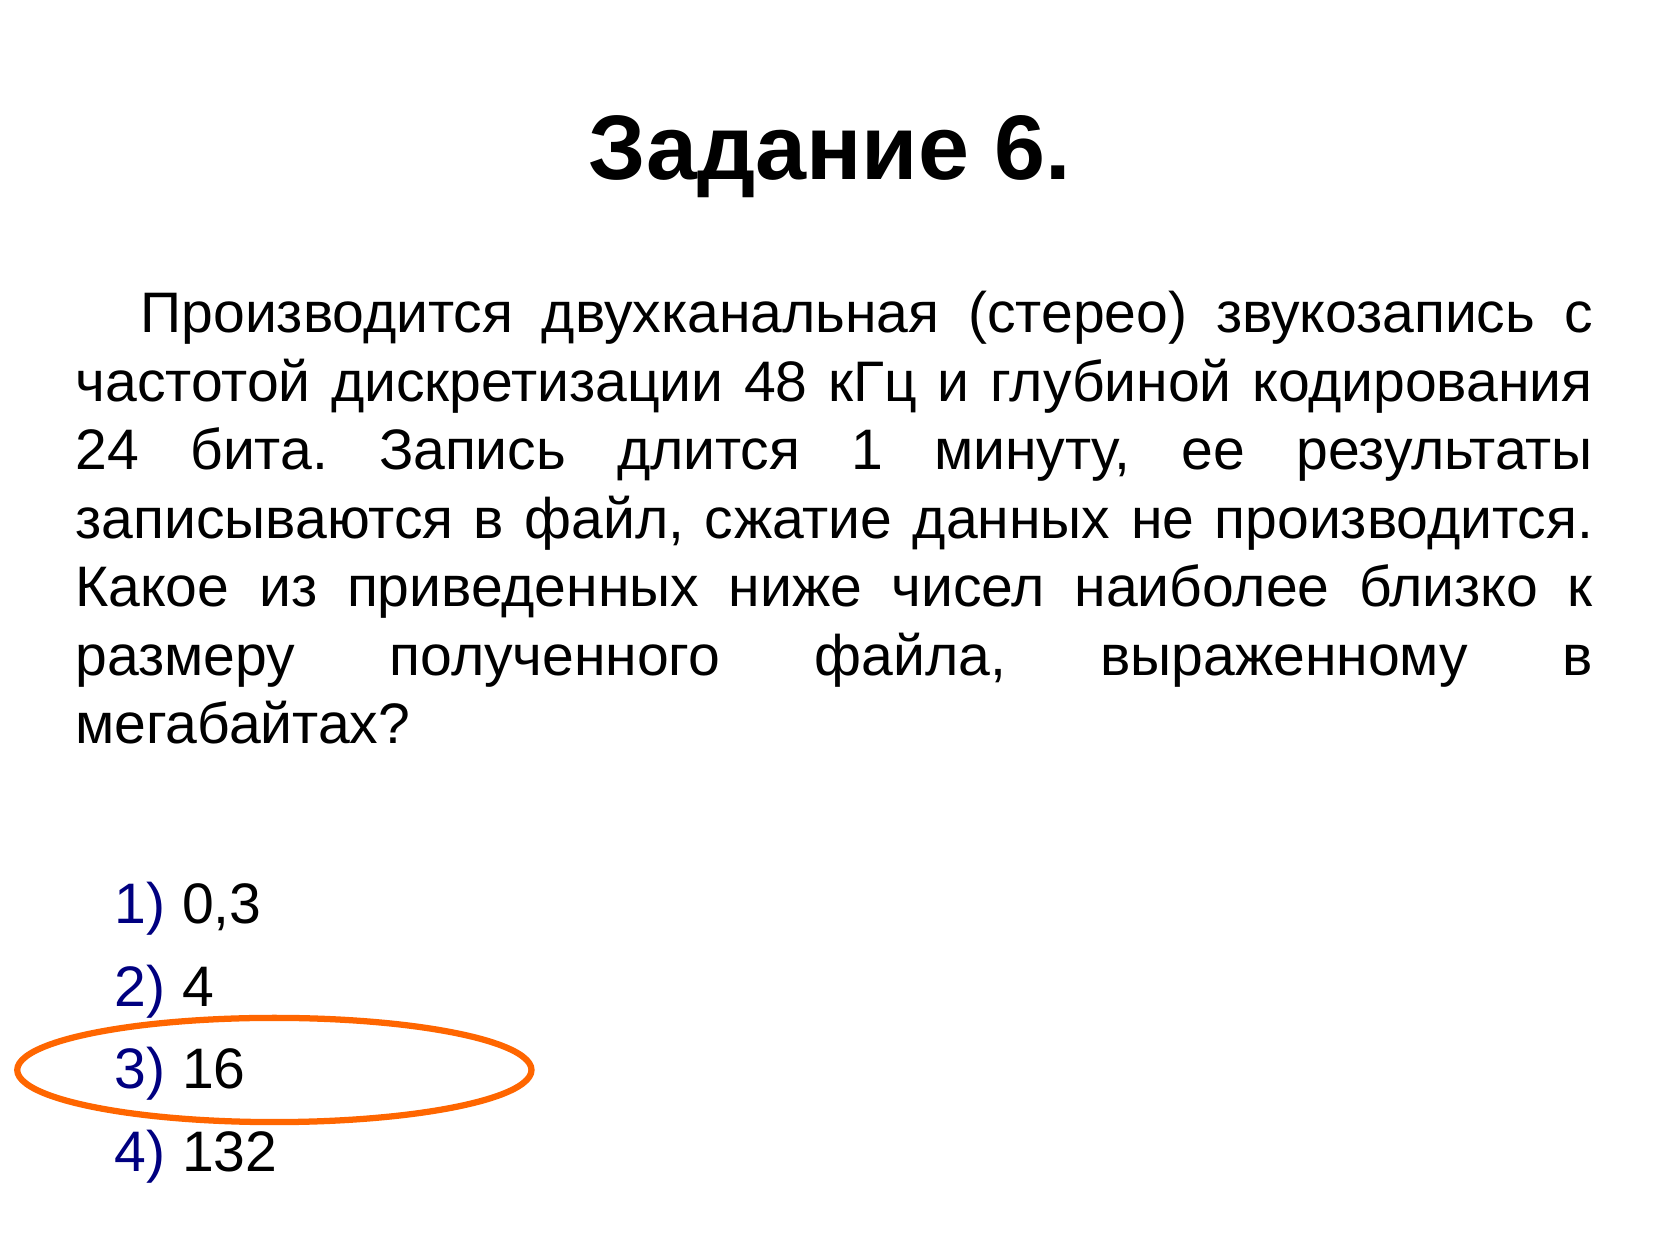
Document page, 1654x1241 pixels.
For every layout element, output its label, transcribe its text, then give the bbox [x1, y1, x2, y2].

list Производится двухканальная (стерео) звукозапись с частотой дискретизации 48 кГц и глубиной кодирования 24 бита. Запись длится 1 минуту, ее результаты записываются в файл, сжатие данных не производится. Какое из приведенных ниже чисел наиболее близко к размеру полученного файла, выраженному в мегабайтах? 0,3 4 16 132 [58, 1022, 528, 1118]
list Производится двухканальная (стерео) звукозапись с частотой дискретизации 48 кГц и глубиной кодирования 24 бита. Запись длится 1 минуту, ее результаты записываются в файл, сжатие данных не производится. Какое из приведенных ниже чисел наиболее близко к размеру полученного файла, выраженному в мегабайтах? 0,3 4 16 132 [58, 268, 1609, 1194]
title Задание 6. [82, 68, 1571, 268]
